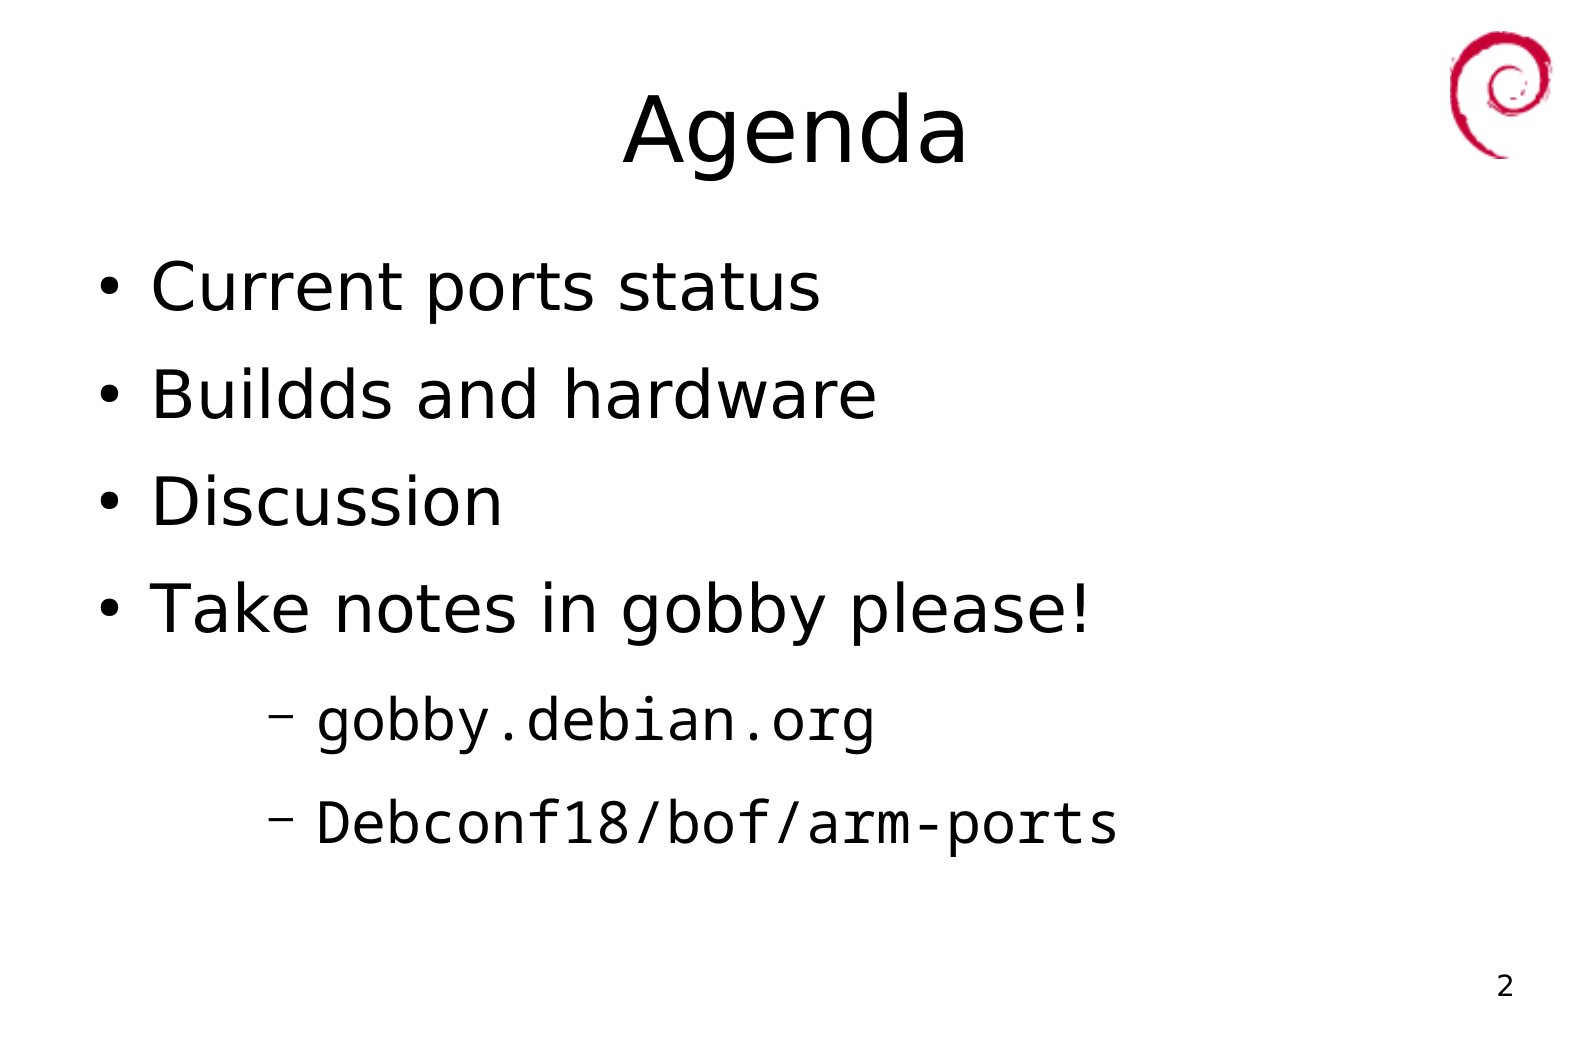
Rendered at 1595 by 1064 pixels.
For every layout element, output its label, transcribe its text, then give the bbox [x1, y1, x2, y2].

list Current ports status Buildds and hardware Discussion Take notes in gobby please! gobby.debian.org Debconf18/bof/arm-ports [79, 248, 1515, 1052]
picture [1450, 31, 1555, 159]
title Agenda [79, 42, 1515, 220]
